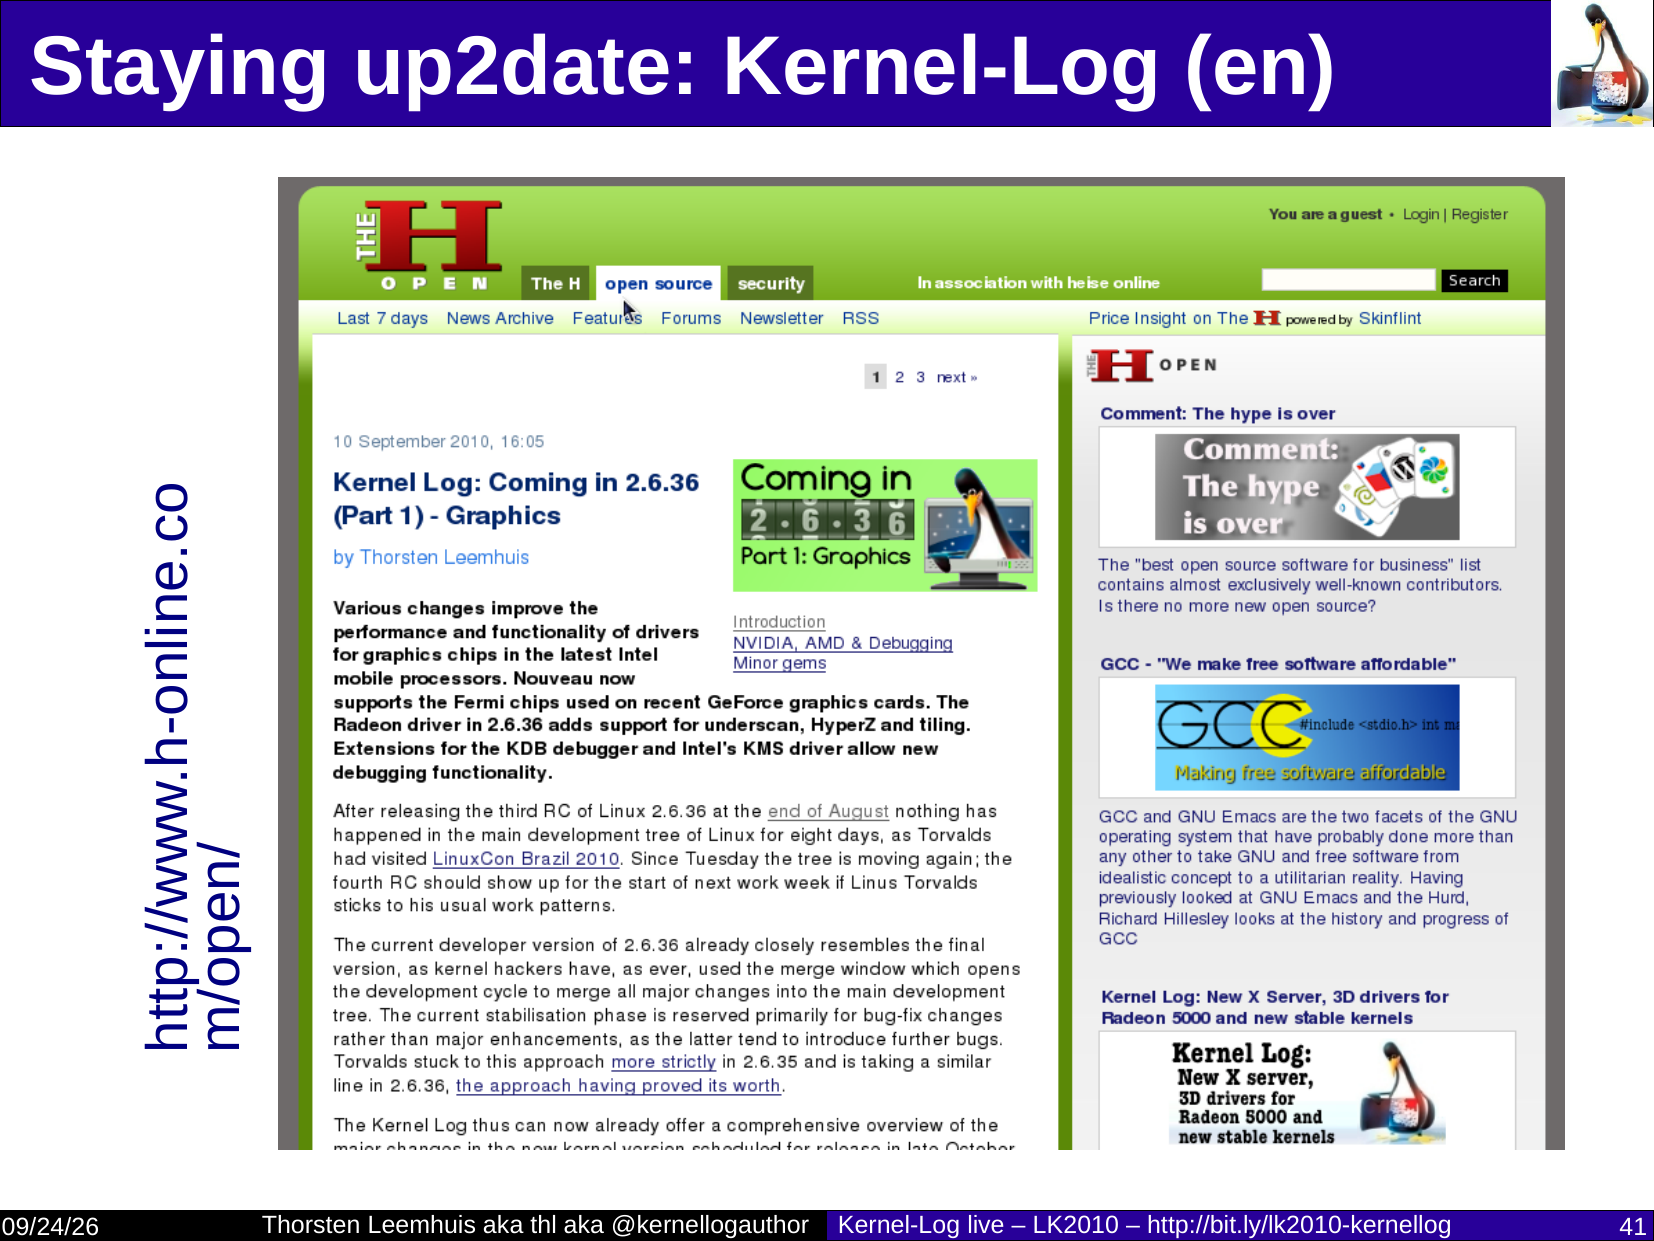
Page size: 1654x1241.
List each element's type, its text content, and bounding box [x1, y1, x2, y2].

picture [278, 177, 1565, 1150]
title Staying up2date: Kernel-Log (en) [29, 19, 1535, 113]
picture [1551, 0, 1653, 127]
text_box http://www.h-online.com/open/ [126, 442, 207, 1069]
